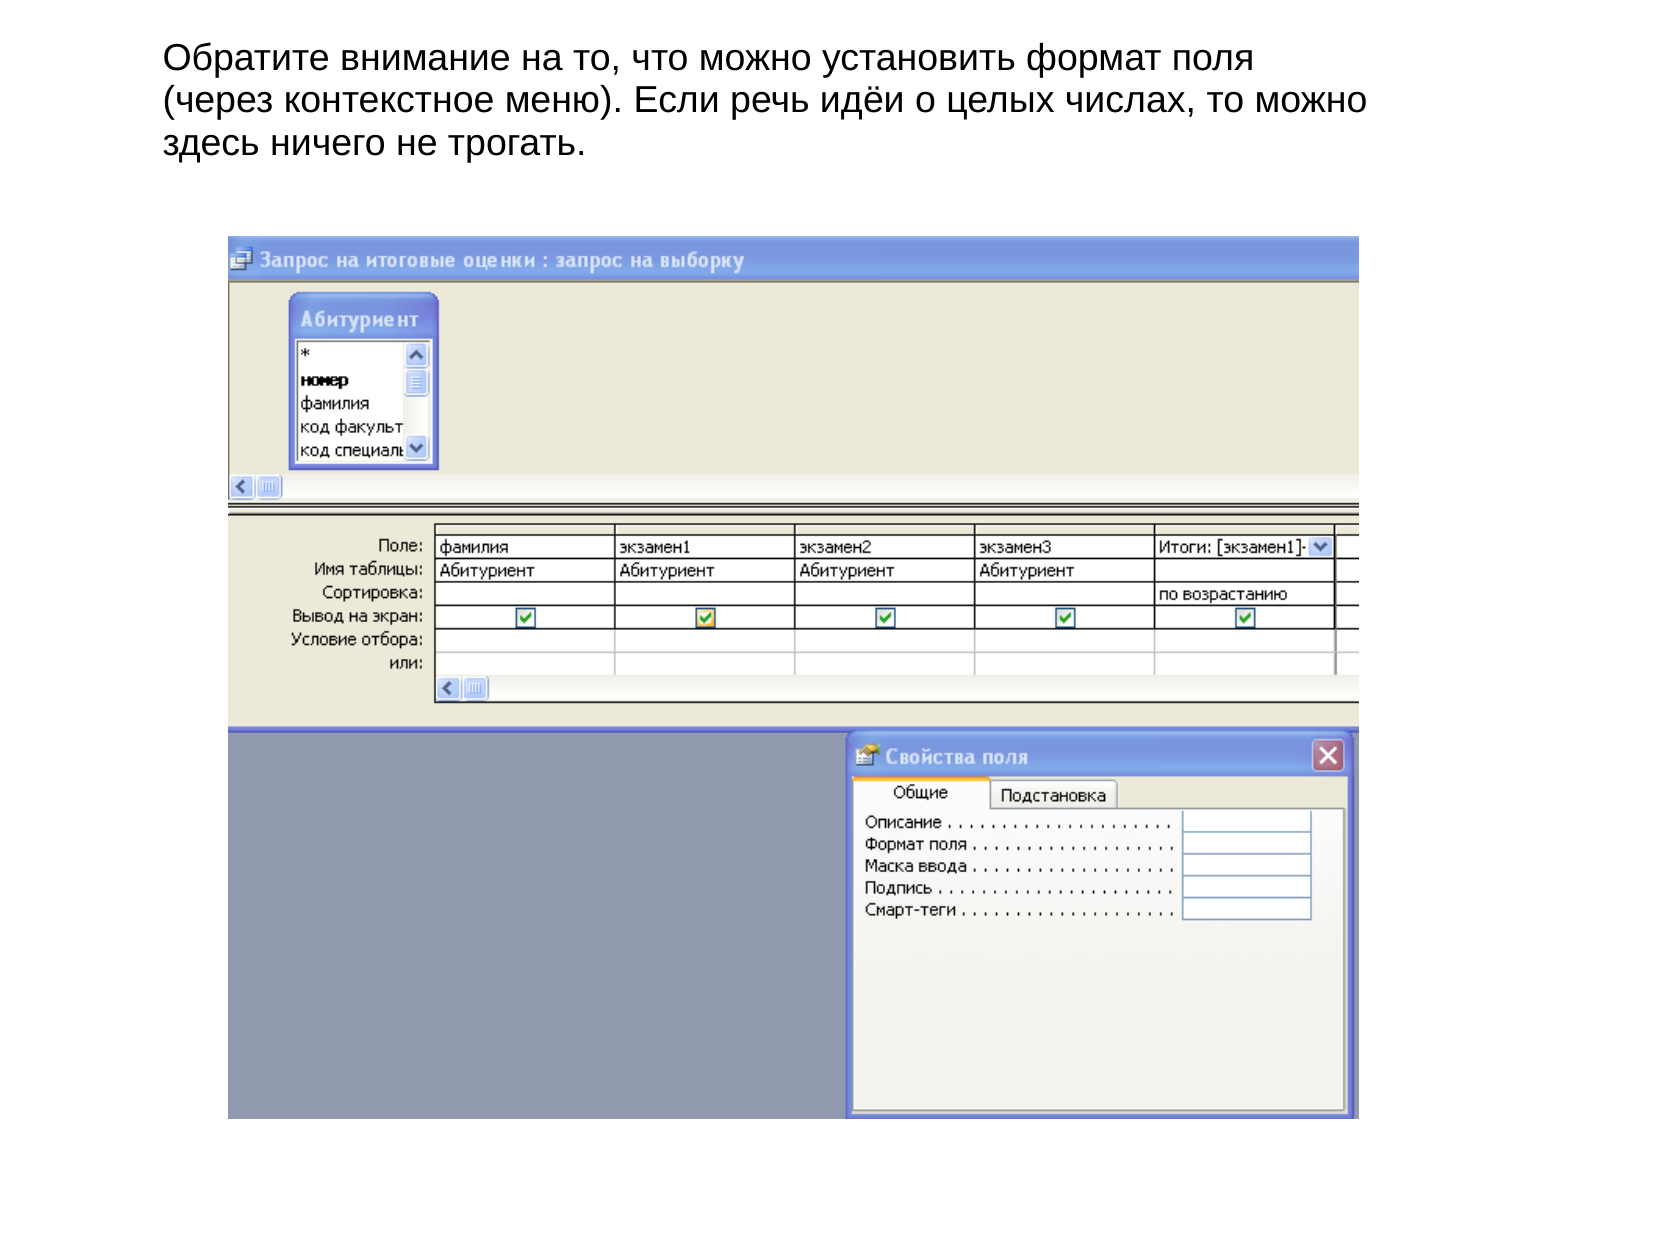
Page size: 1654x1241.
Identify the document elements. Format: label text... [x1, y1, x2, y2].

picture [228, 236, 1359, 1119]
text_box Обратите внимание на то, что можно установить формат поля (через контекстное меню). Если речь идёи о целых числах, то можно здесь ничего не трогать. [147, 29, 1447, 171]
